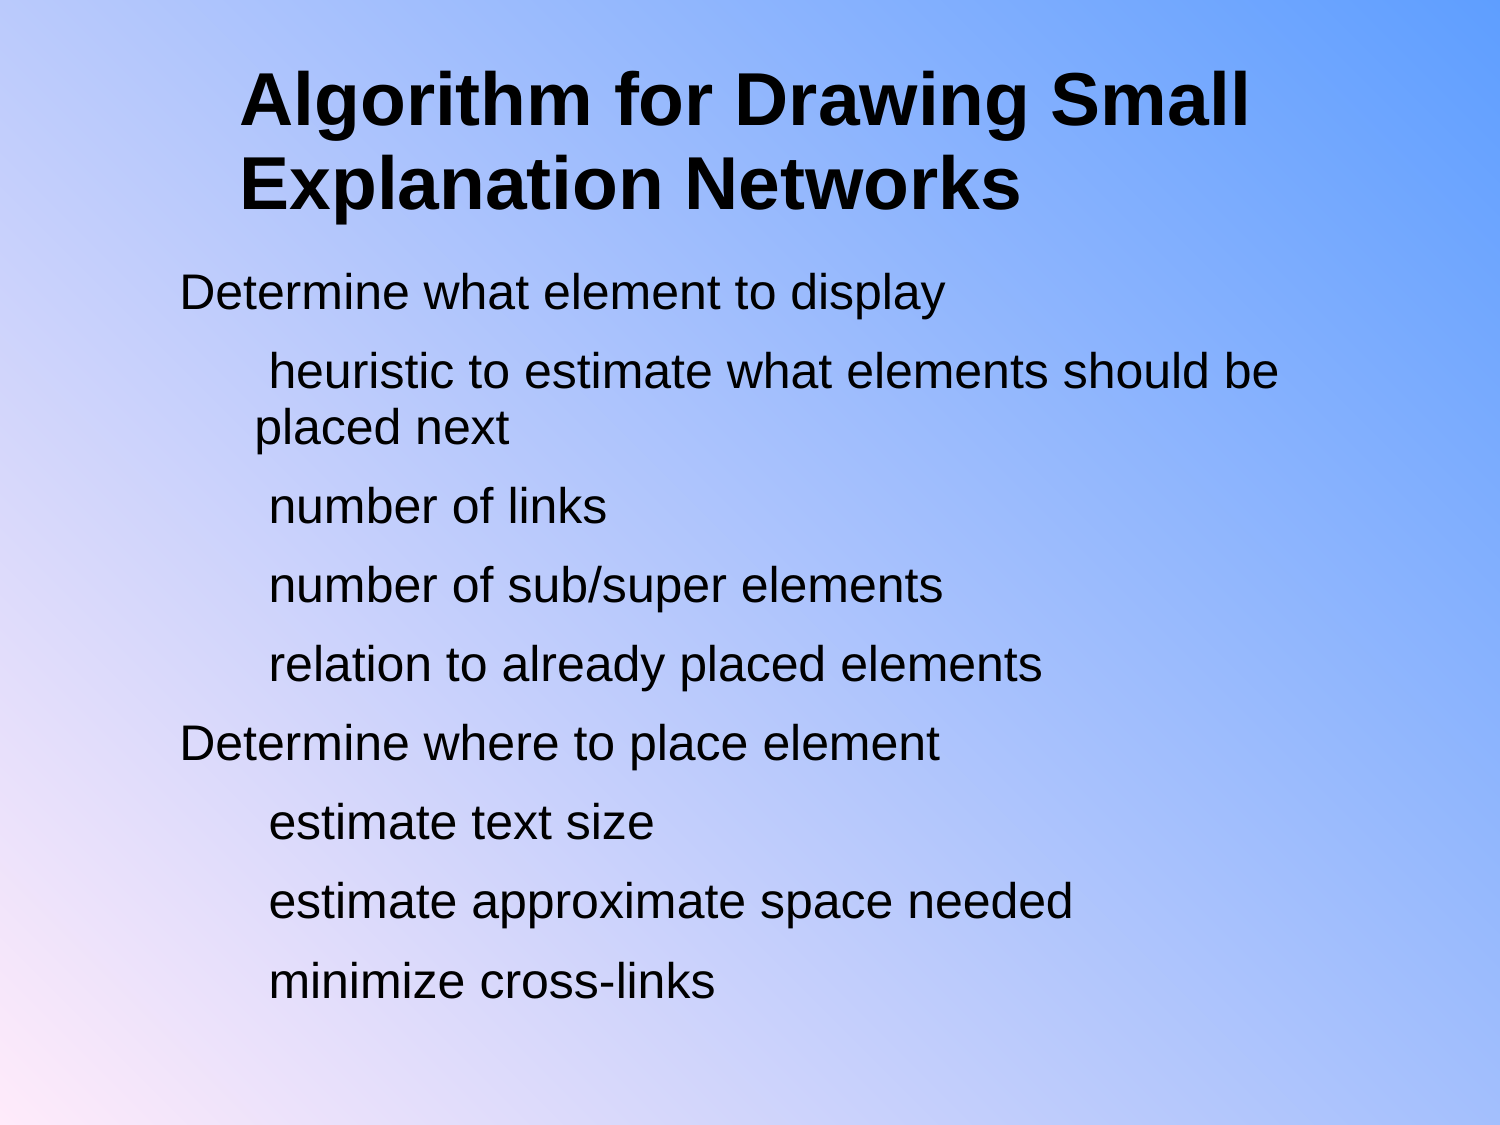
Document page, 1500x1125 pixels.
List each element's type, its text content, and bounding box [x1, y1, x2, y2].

text_box Determine what element to display heuristic to estimate what elements should be placed next number of links number of sub/super elements relation to already placed elements Determine where to place element estimate text size estimate approximate space needed minimize cross-links [164, 256, 1428, 1082]
text_box Algorithm for Drawing Small Explanation Networks [225, 49, 1288, 234]
